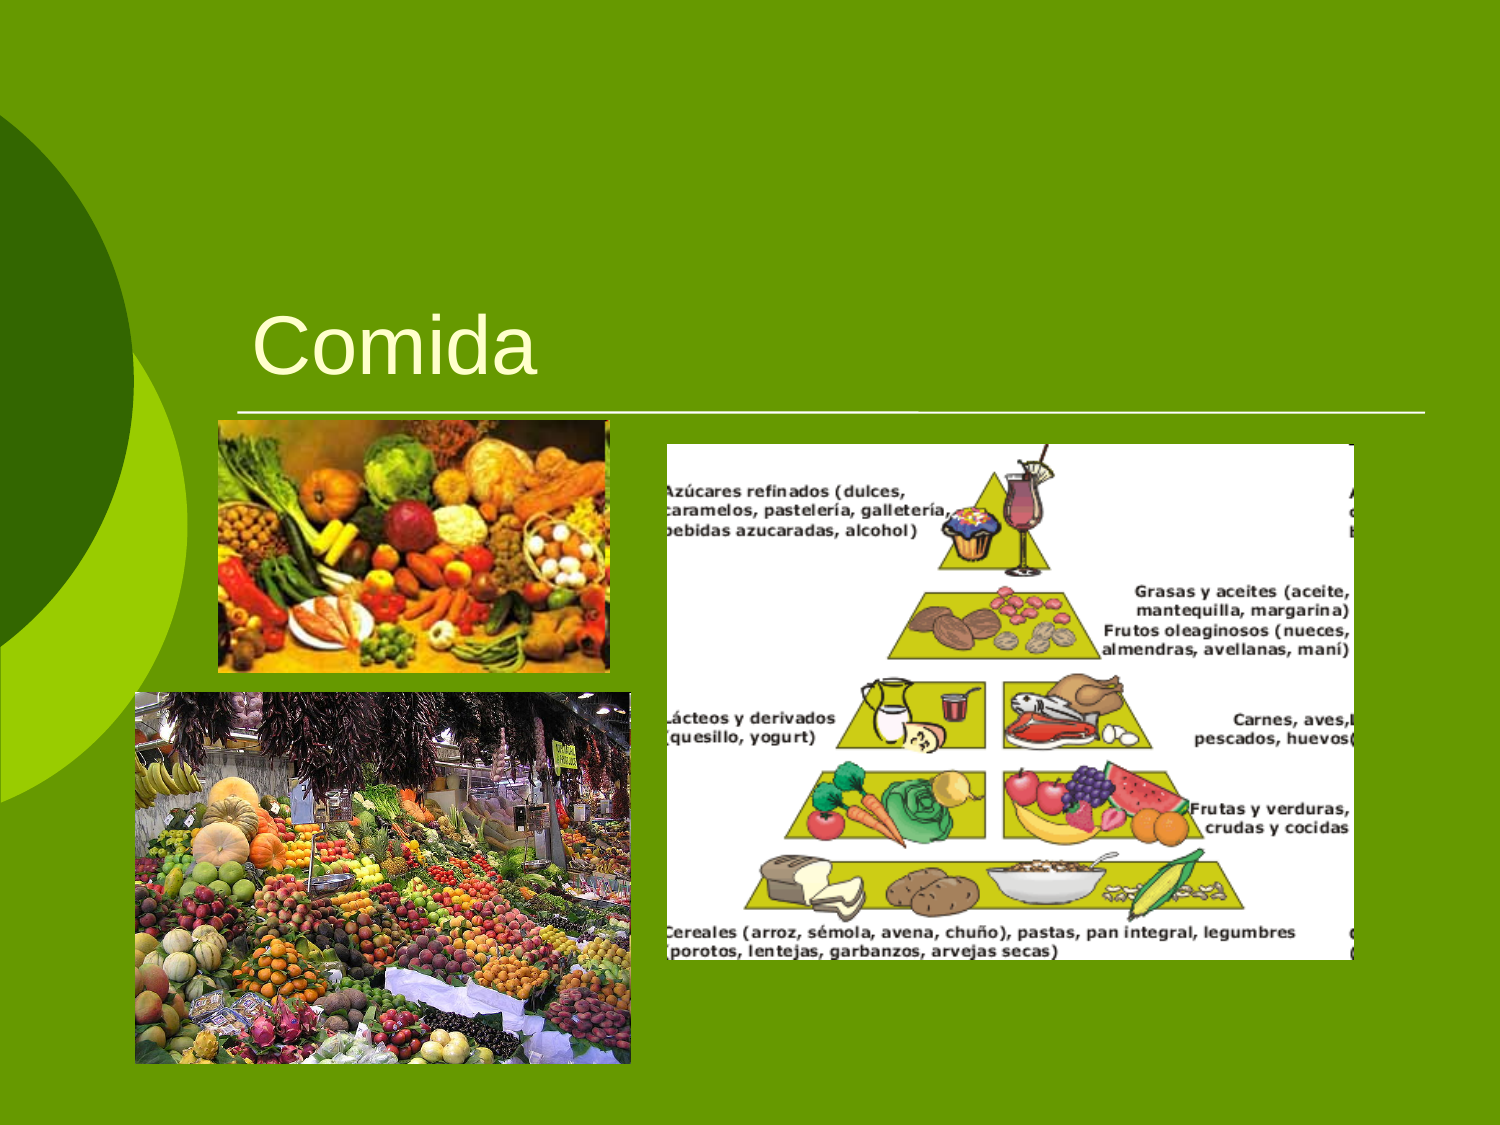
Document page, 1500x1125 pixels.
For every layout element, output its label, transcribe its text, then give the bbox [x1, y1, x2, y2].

picture [667, 444, 1354, 960]
title Comida [236, 161, 1425, 399]
picture [135, 692, 631, 1064]
picture [218, 420, 610, 673]
